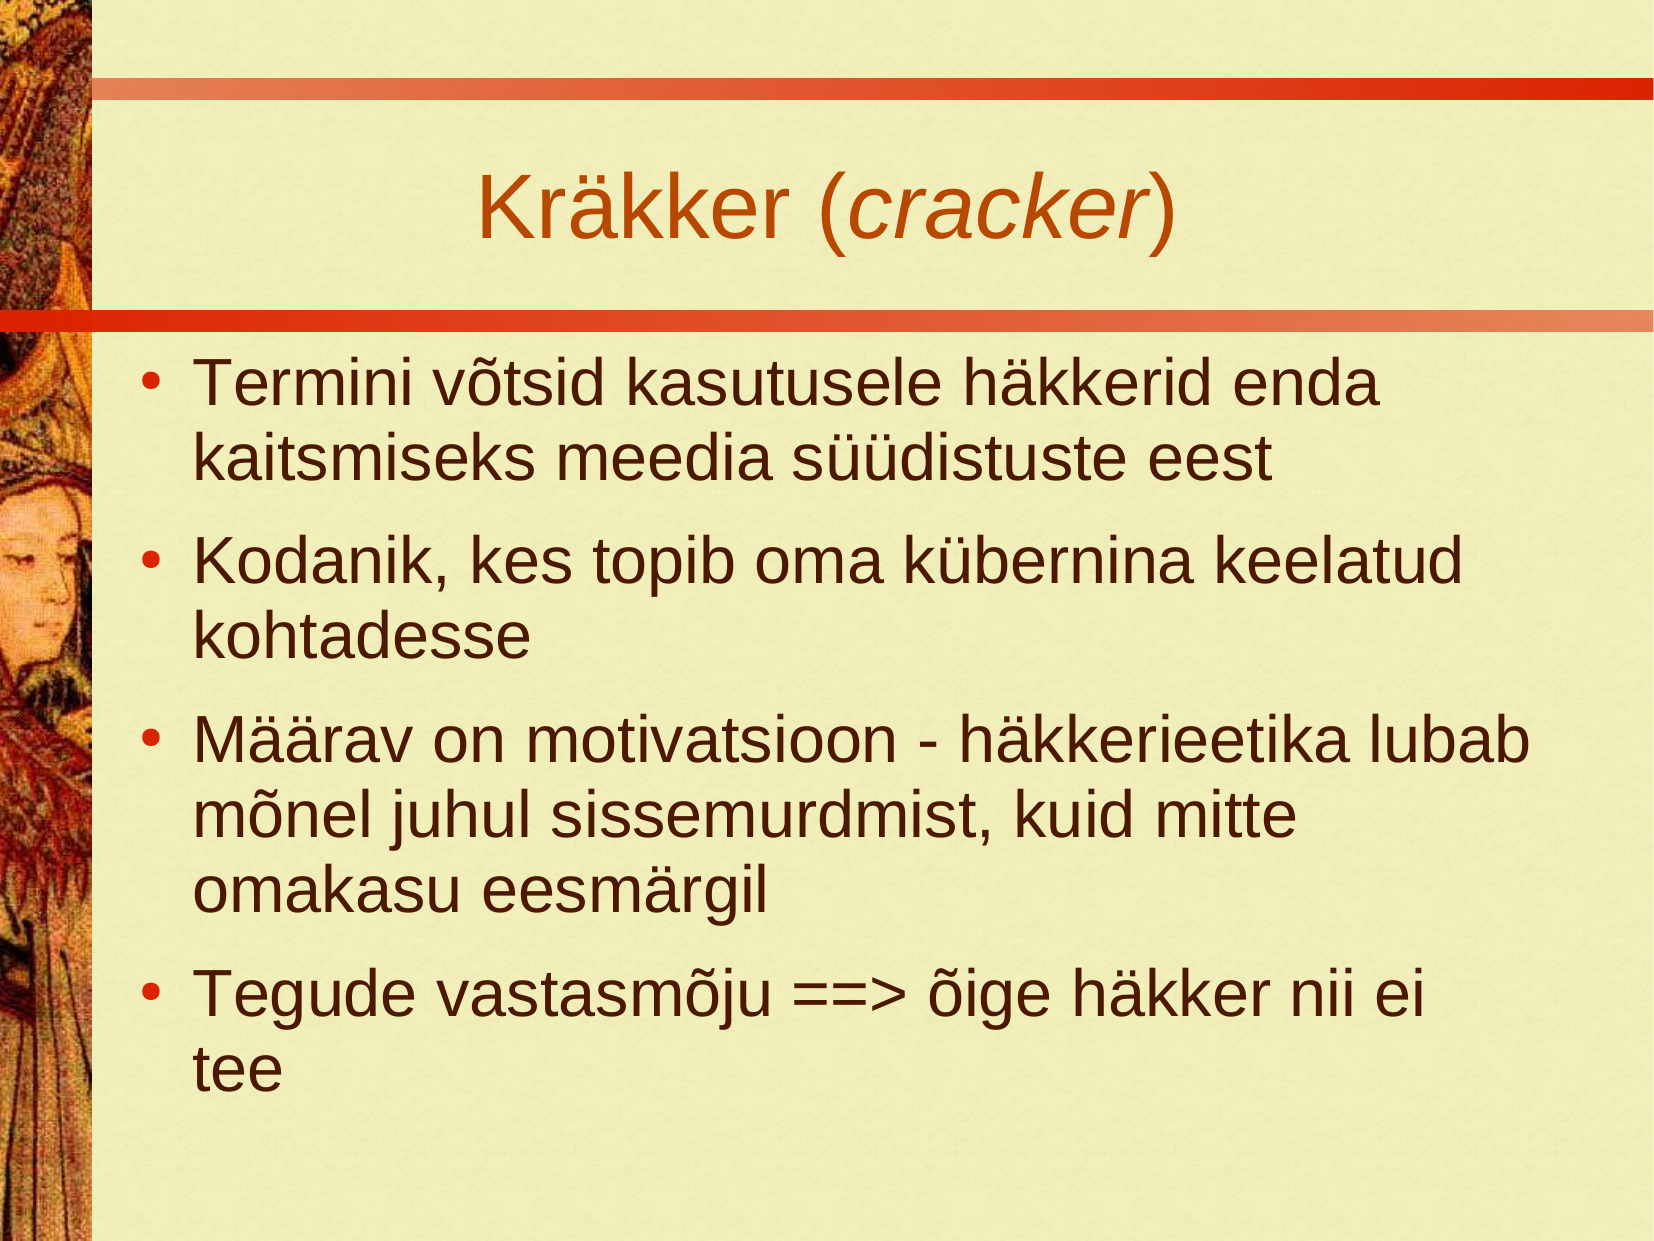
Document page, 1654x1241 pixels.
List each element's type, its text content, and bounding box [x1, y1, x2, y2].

picture [0, 0, 1654, 310]
list Termini võtsid kasutusele häkkerid enda kaitsmiseks meedia süüdistuste eest Kodanik, kes topib oma kübernina keelatud kohtadesse Määrav on motivatsioon - häkkerieetika lubab mõnel juhul sissemurdmist, kuid mitte omakasu eesmärgil Tegude vastasmõju ==> õige häkker nii ei tee [121, 344, 1534, 1127]
title Kräkker (cracker) [121, 102, 1534, 311]
picture [0, 332, 1654, 1241]
